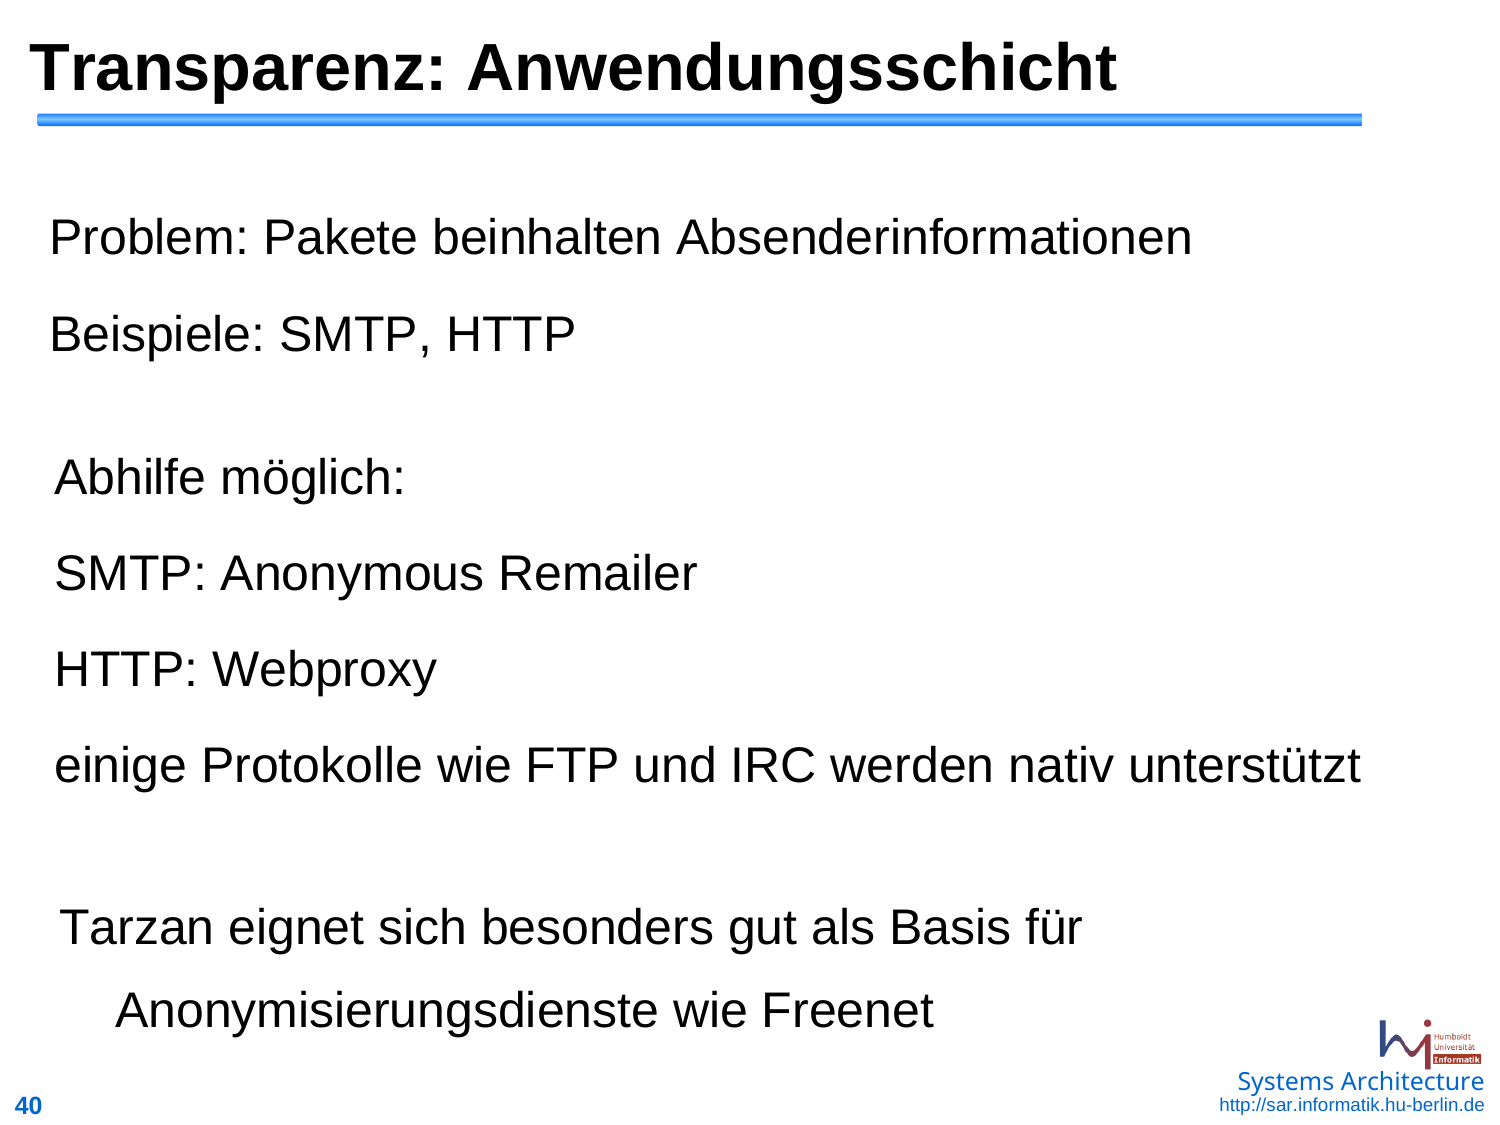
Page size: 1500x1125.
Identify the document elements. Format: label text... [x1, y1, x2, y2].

list Tarzan eignet sich besonders gut als Basis für Anonymisierungsdienste wie Freenet [44, 863, 1462, 1019]
title Transparenz: Anwendungsschicht [29, 19, 1500, 115]
picture [1376, 1016, 1483, 1071]
list Abhilfe möglich: SMTP: Anonymous Remailer HTTP: Webproxy einige Protokolle wie FTP und IRC werden nativ unterstützt [39, 413, 1457, 774]
list Problem: Pakete beinhalten Absenderinformationen Beispiele: SMTP, HTTP [34, 174, 1452, 342]
